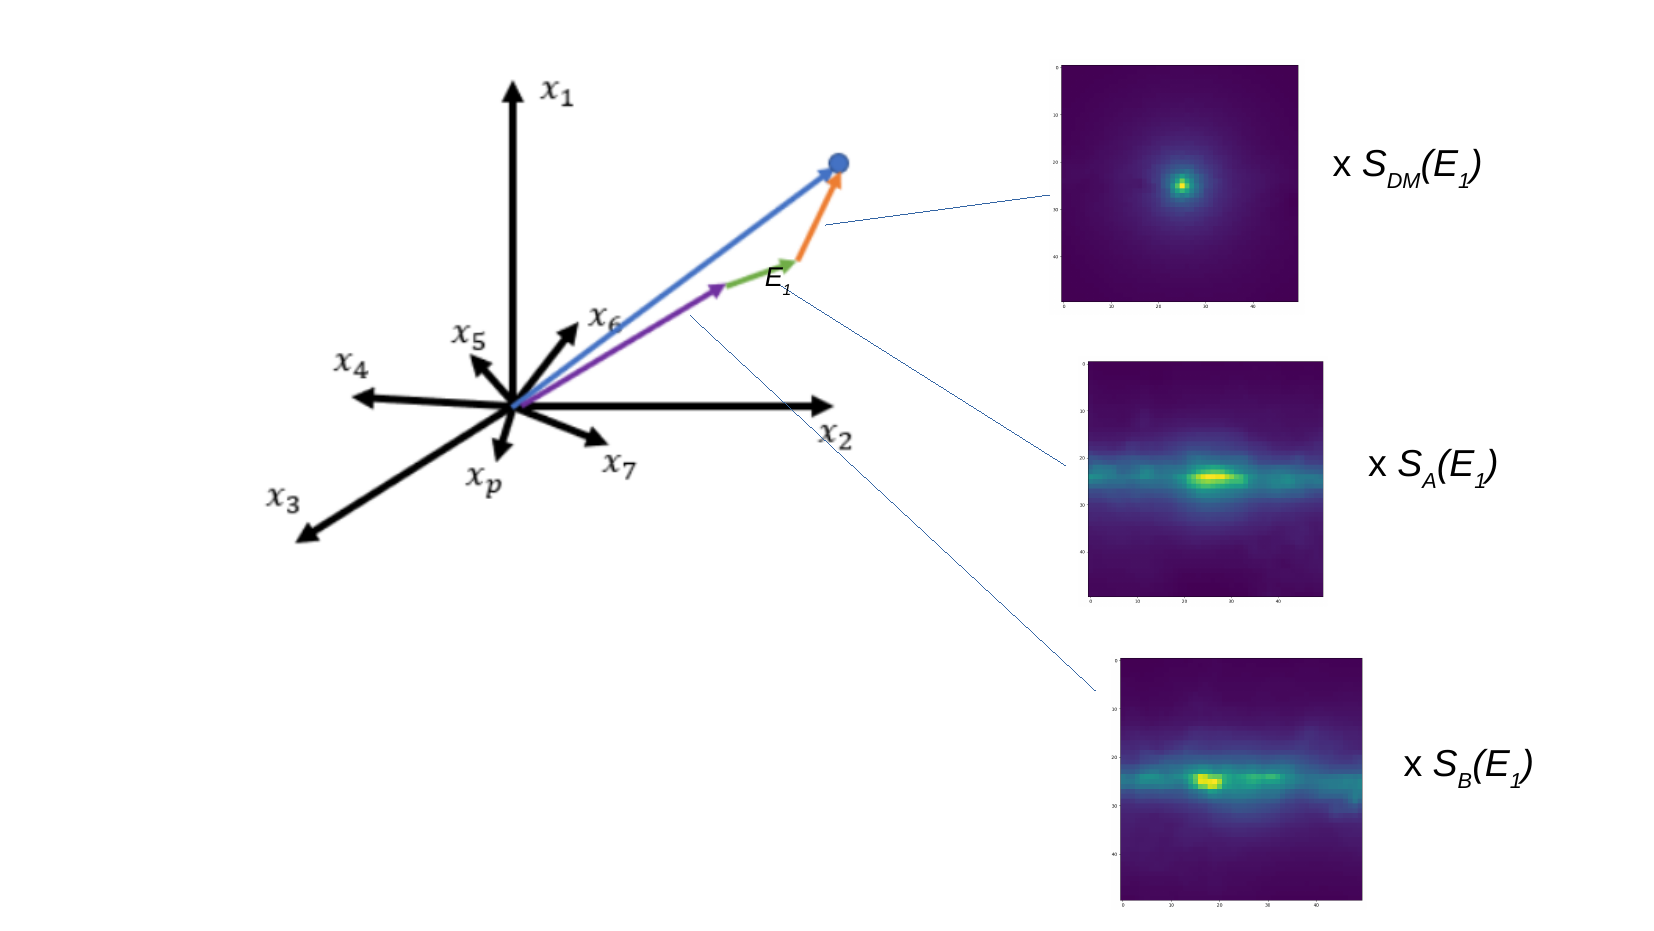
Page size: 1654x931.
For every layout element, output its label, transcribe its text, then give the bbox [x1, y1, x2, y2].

picture [1078, 356, 1328, 607]
text_box x SA(E1) [1332, 435, 1573, 541]
picture [1111, 654, 1367, 910]
text_box E1 [750, 255, 811, 307]
picture [195, 50, 901, 586]
picture [1049, 59, 1305, 316]
text_box x SB(E1) [1367, 735, 1608, 841]
text_box x SDM(E1) [1296, 135, 1537, 241]
